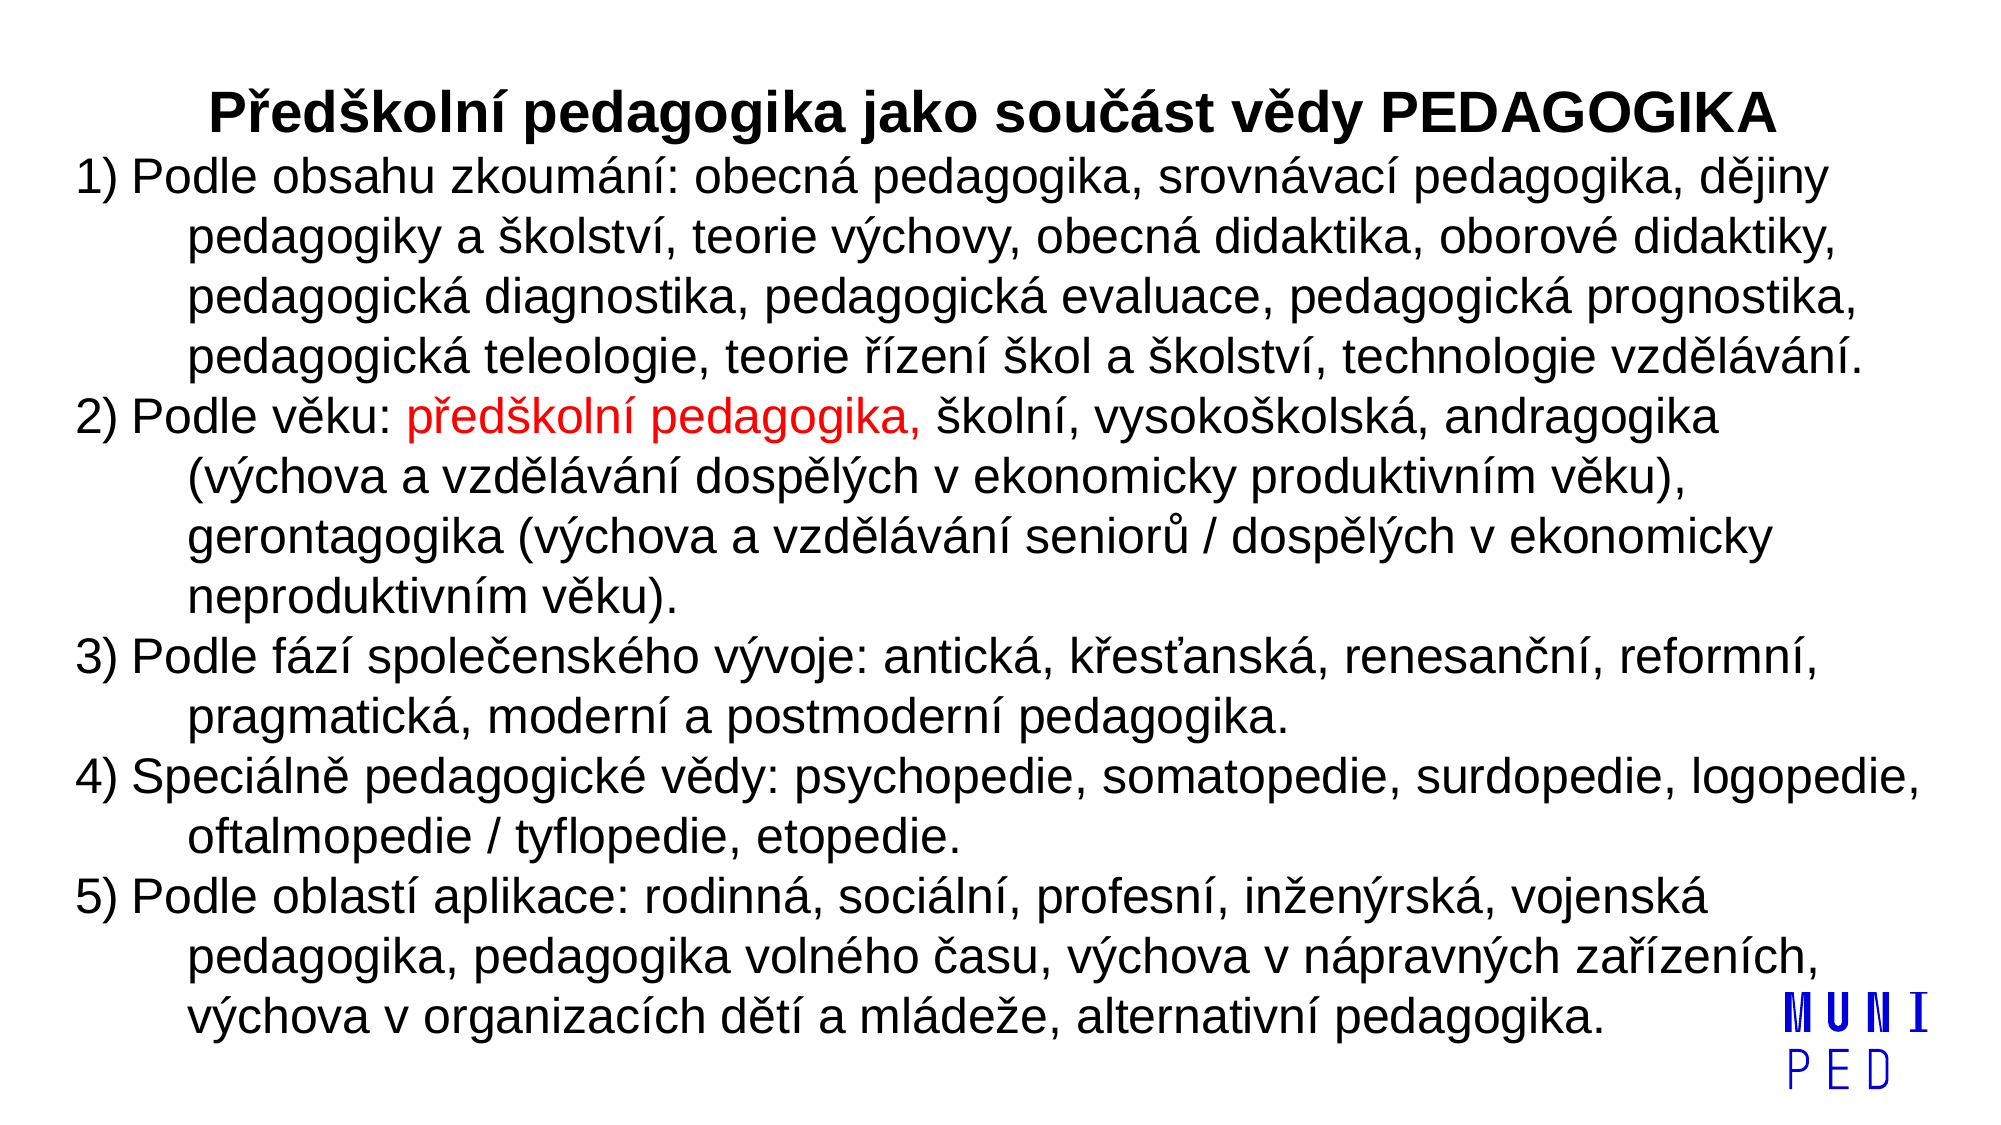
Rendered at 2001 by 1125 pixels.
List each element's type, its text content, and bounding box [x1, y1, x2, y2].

text_box Předškolní pedagogika jako součást vědy PEDAGOGIKA Podle obsahu zkoumání: obecná pedagogika, srovnávací pedagogika, dějiny pedagogiky a školství, teorie výchovy, obecná didaktika, oborové didaktiky, pedagogická diagnostika, pedagogická evaluace, pedagogická prognostika, pedagogická teleologie, teorie řízení škol a školství, technologie vzdělávání. Podle věku: předškolní pedagogika, školní, vysokoškolská, andragogika (výchova a vzdělávání dospělých v ekonomicky produktivním věku), gerontagogika (výchova a vzdělávání seniorů / dospělých v ekonomicky neproduktivním věku). Podle fází společenského vývoje: antická, křesťanská, renesanční, reformní, pragmatická, moderní a postmoderní pedagogika. Speciálně pedagogické vědy: psychopedie, somatopedie, surdopedie, logopedie, oftalmopedie / tyflopedie, etopedie. Podle oblastí aplikace: rodinná, sociální, profesní, inženýrská, vojenská pedagogika, pedagogika volného času, výchova v nápravných zařízeních, výchova v organizacích dětí a mládeže, alternativní pedagogika. [60, 66, 1943, 1051]
